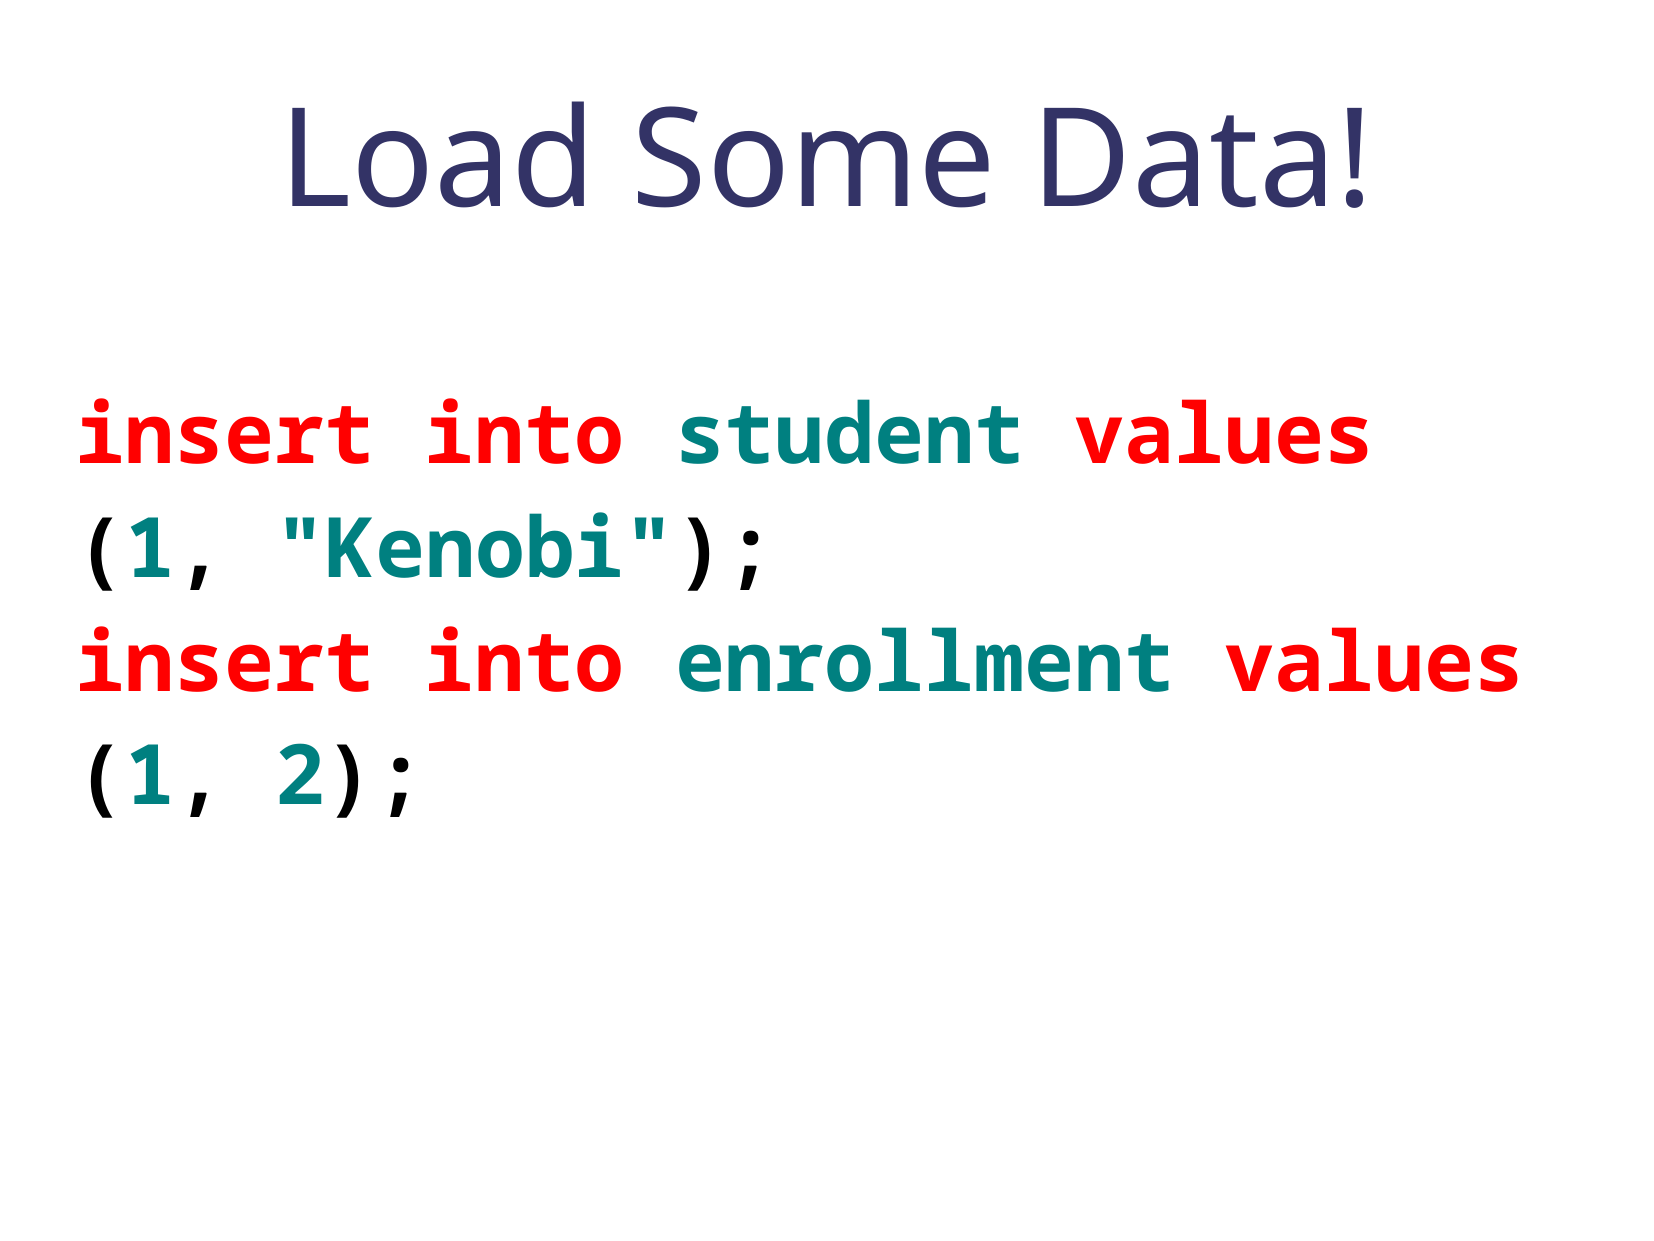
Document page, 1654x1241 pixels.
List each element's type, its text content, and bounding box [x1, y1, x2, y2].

title Load Some Data! [82, 56, 1571, 250]
text_box insert into student values (1, "Kenobi"); insert into enrollment values (1, 2); [75, 375, 1654, 760]
